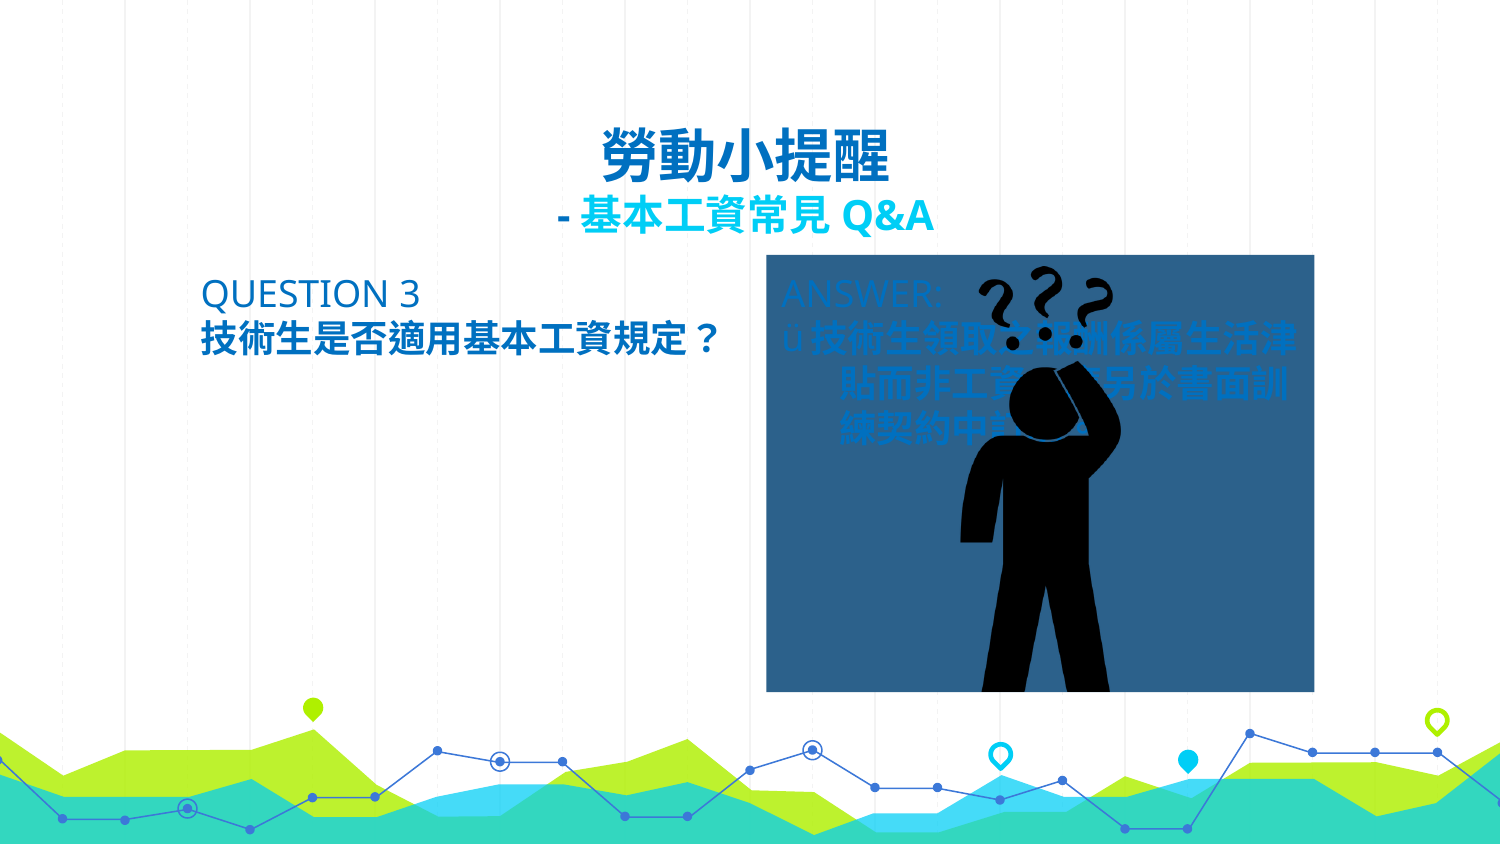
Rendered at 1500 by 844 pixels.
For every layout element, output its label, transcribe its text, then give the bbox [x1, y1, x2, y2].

list ANSWER: 技術生領取之報酬係屬生活津貼而非工資，應另於書面訓練契約中訂明。 [766, 254, 1315, 693]
picture [934, 266, 1147, 693]
list QUESTION 3 技術生是否適用基本工資規定？ [185, 254, 734, 693]
title 勞動小提醒 -基本工資常見Q&A [171, 103, 1320, 222]
